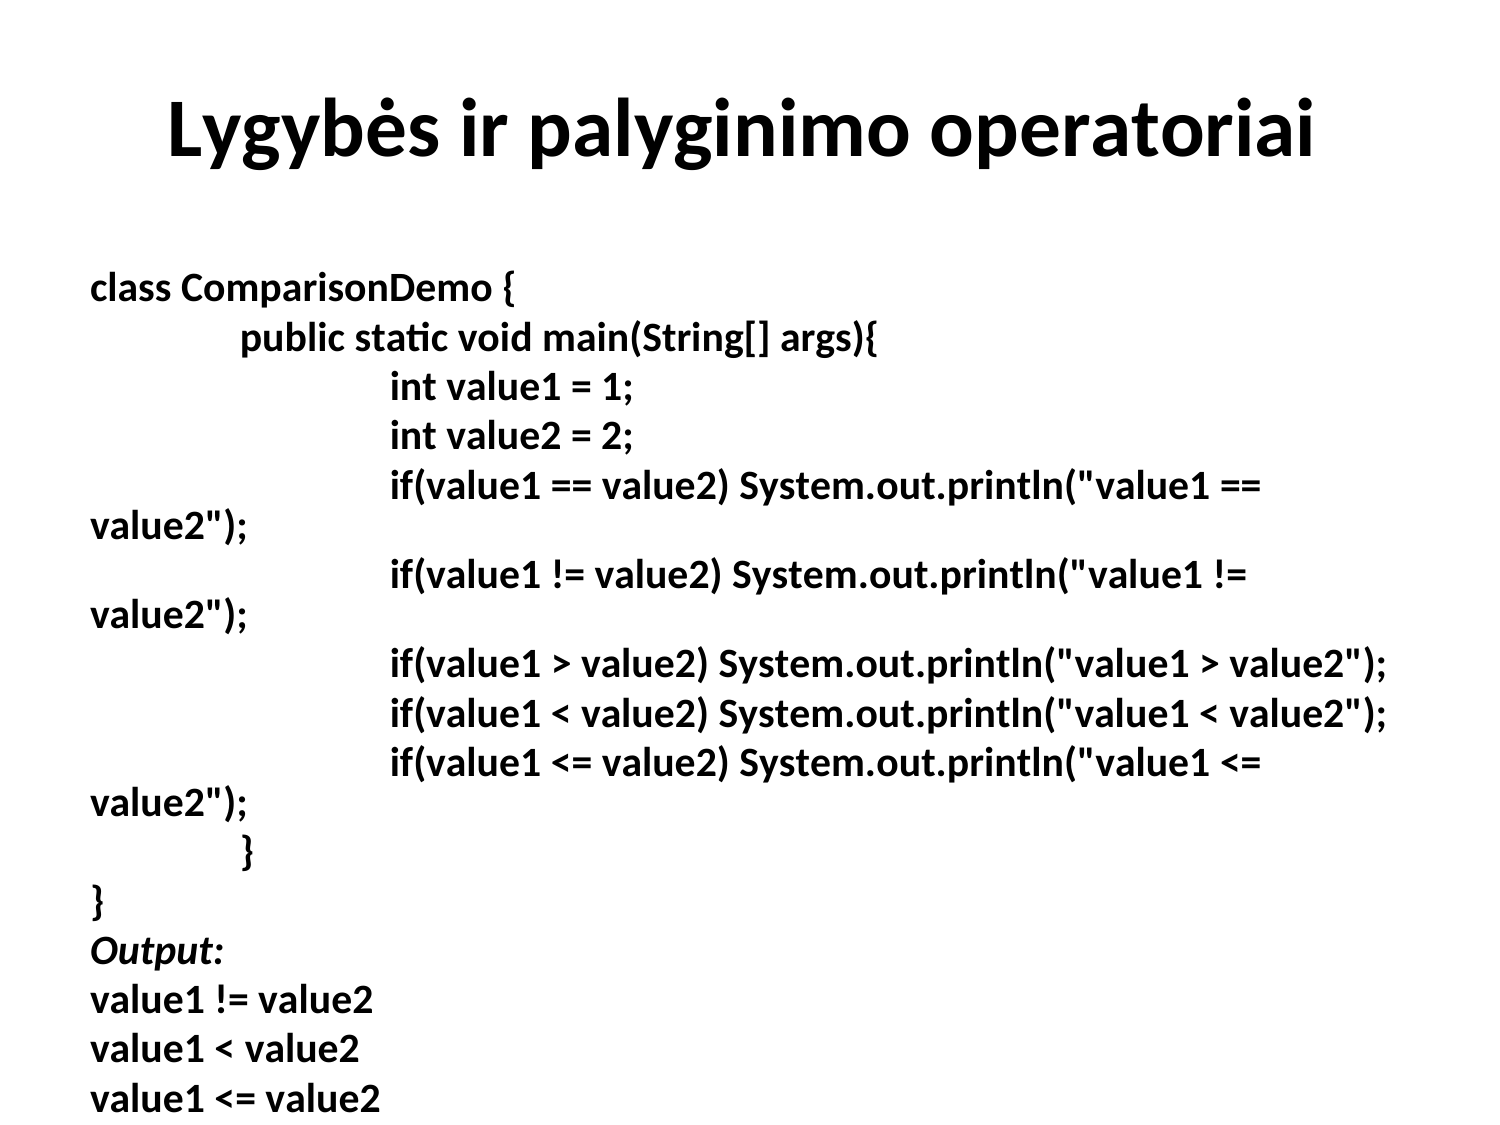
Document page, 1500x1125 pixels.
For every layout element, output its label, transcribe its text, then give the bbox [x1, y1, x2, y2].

text_box Lygybės ir palyginimo operatoriai [67, 29, 1418, 217]
text_box class ComparisonDemo { public static void main(String[] args){ int value1 = 1; int value2 = 2; if(value1 == value2) System.out.println("value1 == value2"); if(value1 != value2) System.out.println("value1 != value2"); if(value1 > value2) System.out.println("value1 > value2"); if(value1 < value2) System.out.println("value1 < value2"); if(value1 <= value2) System.out.println("value1 <= value2"); } } Output: value1 != value2 value1 < value2 value1 <= value2 [75, 262, 1426, 1008]
